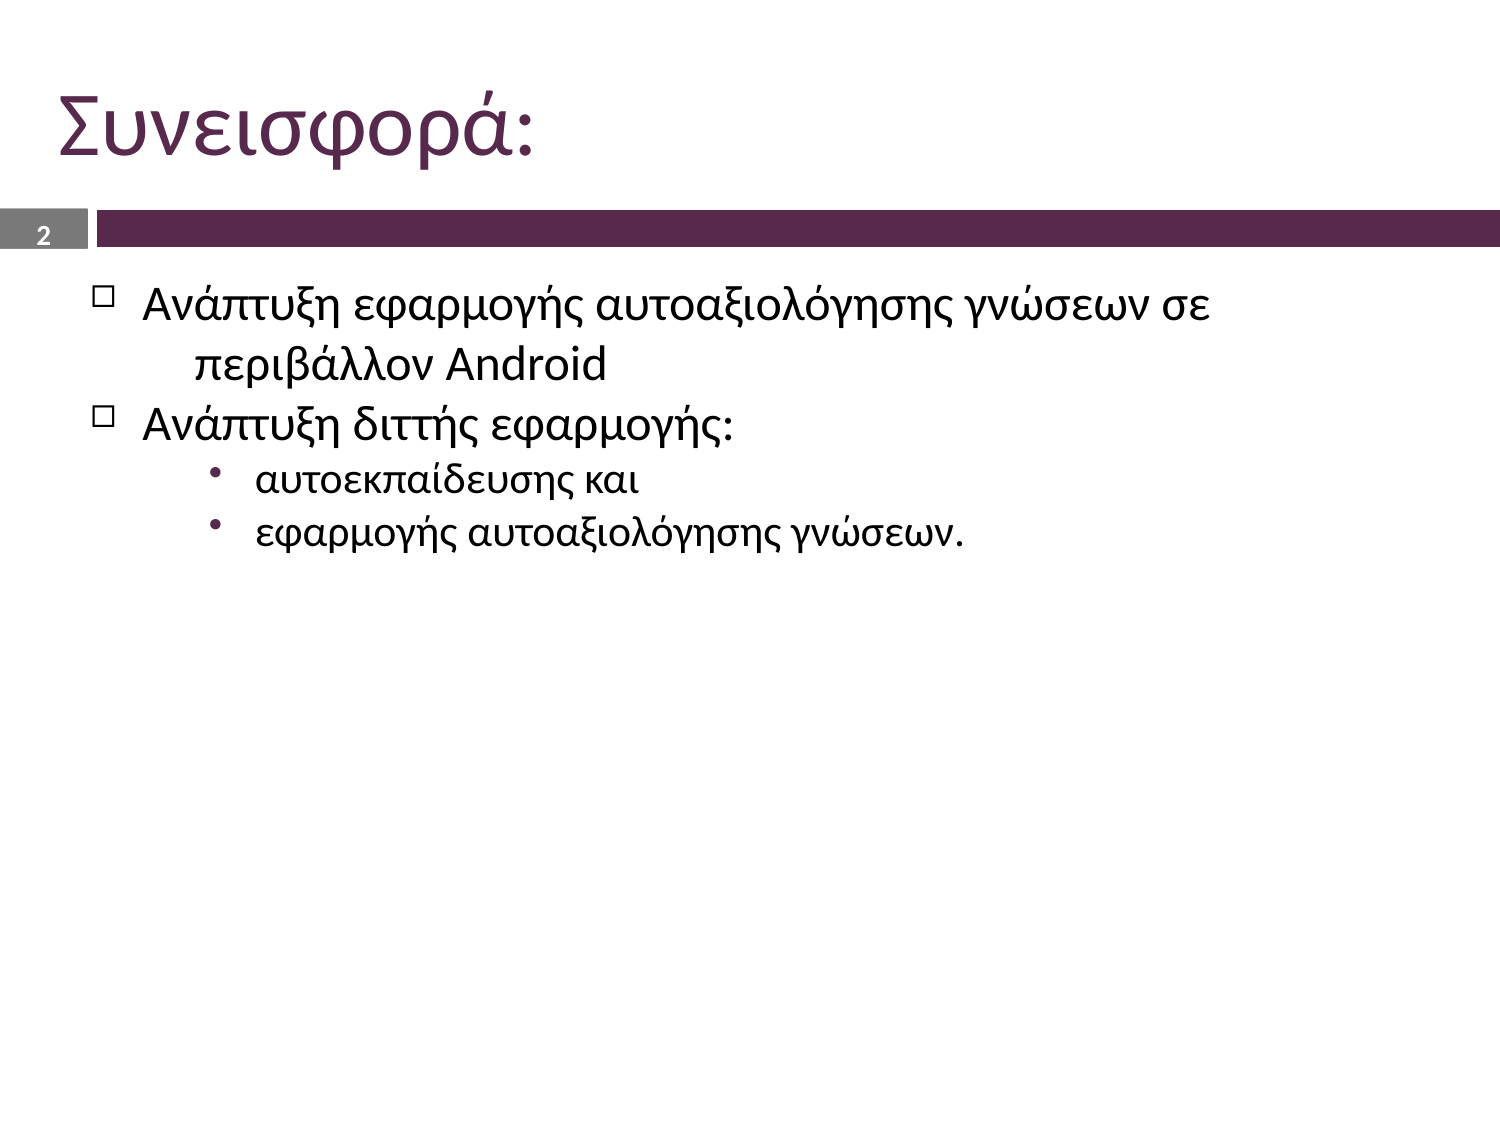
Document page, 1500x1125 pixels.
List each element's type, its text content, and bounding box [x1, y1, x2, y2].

list Aνάπτυξη εφαρμογής αυτοαξιολόγησης γνώσεων σε περιβάλλον Android Aνάπτυξη διττής εφαρμογής: αυτοεκπαίδευσης και εφαρμογής αυτοαξιολόγησης γνώσεων. [75, 262, 1436, 1005]
text_box [0, 208, 88, 249]
title Συνεισφορά: [43, 37, 1459, 201]
